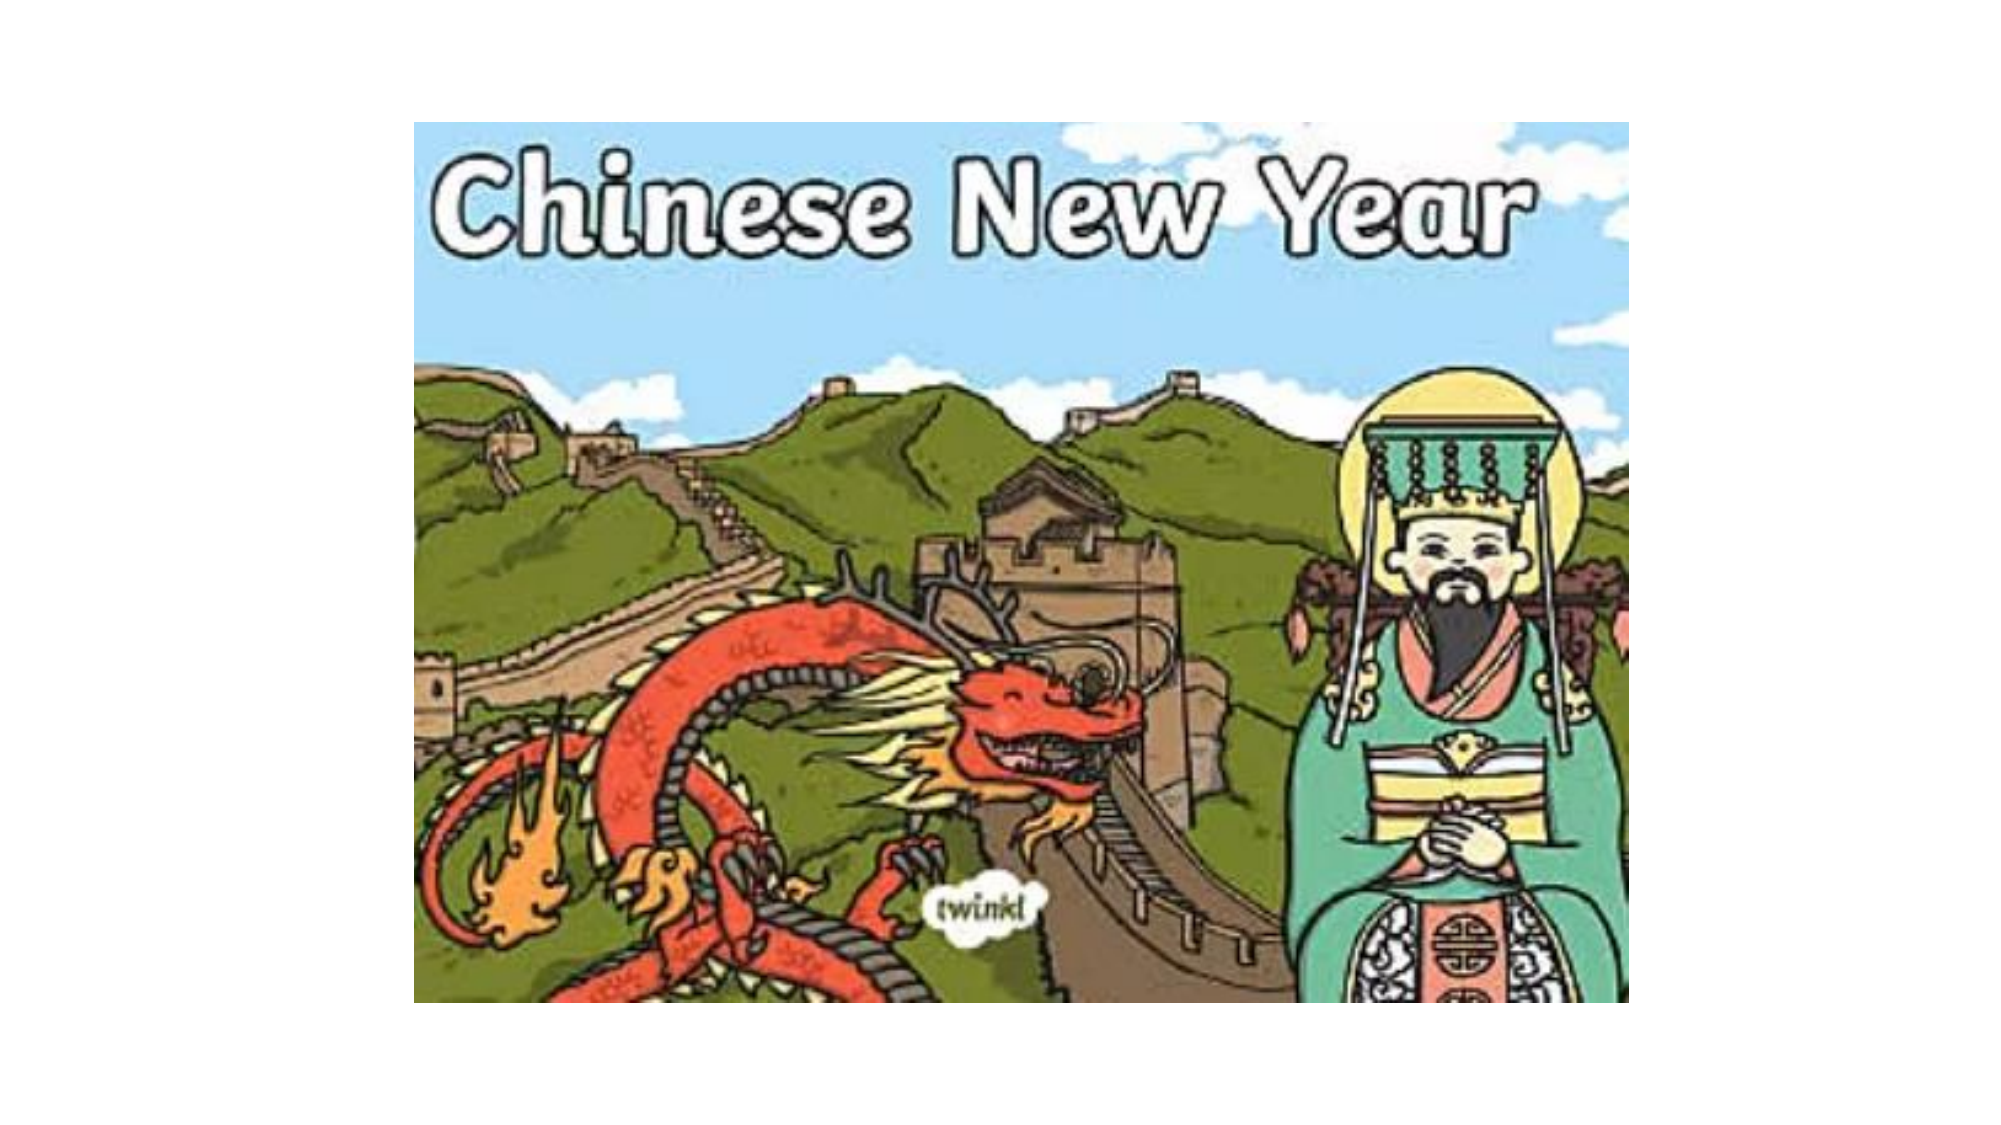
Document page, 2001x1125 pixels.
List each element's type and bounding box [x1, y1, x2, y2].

picture [414, 122, 1629, 1003]
